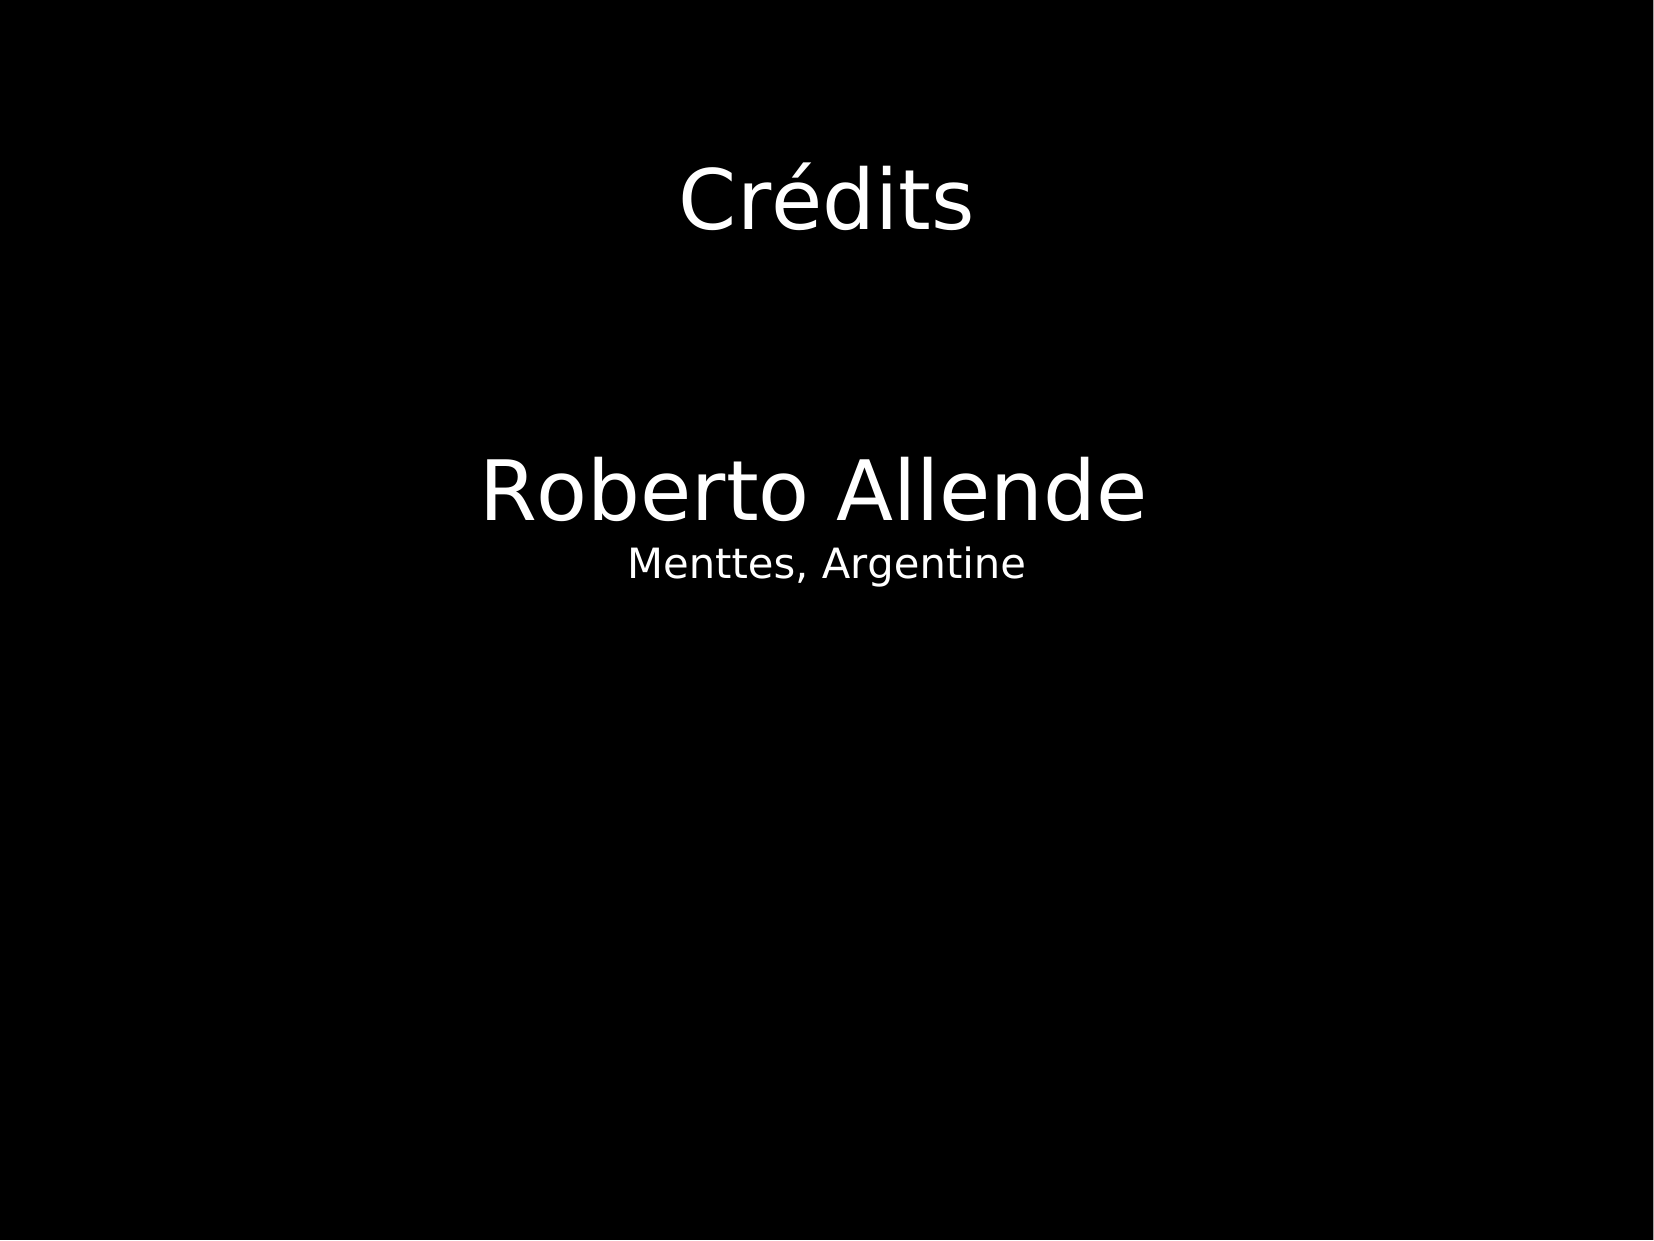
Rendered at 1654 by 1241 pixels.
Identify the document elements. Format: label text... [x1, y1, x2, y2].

text_box Crédits Roberto Allende Menttes, Argentine [0, 0, 1654, 838]
